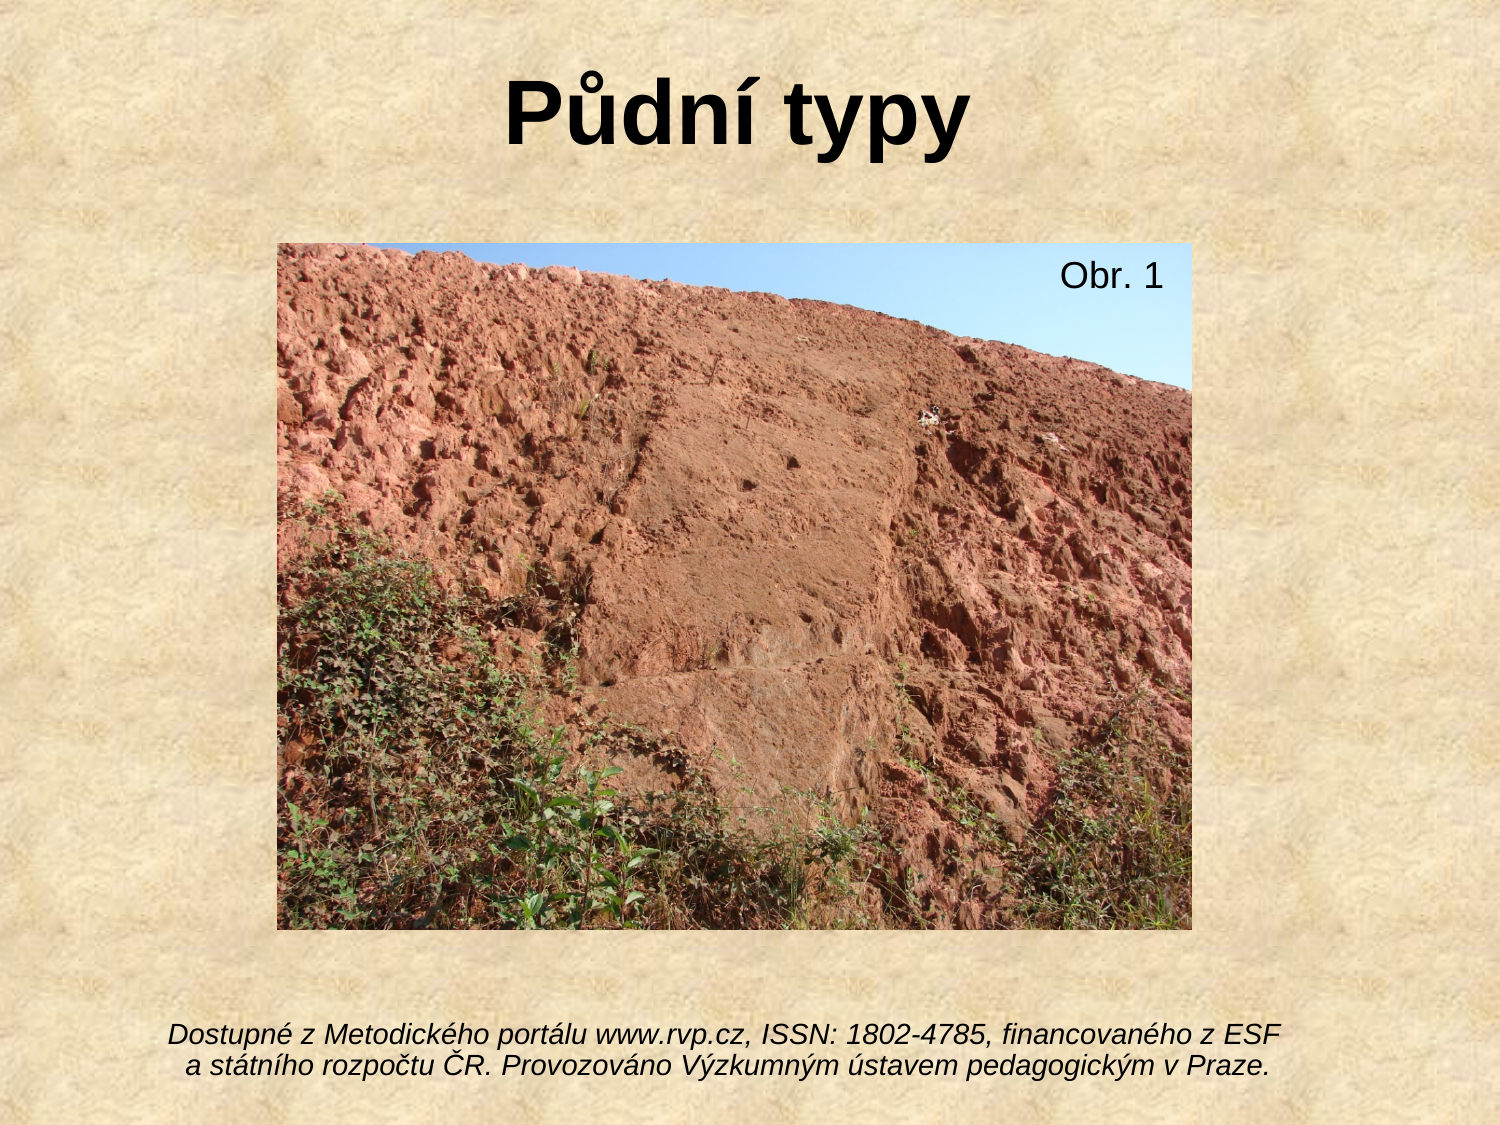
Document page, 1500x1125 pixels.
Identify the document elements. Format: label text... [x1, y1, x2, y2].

subtitle Dostupné z Metodického portálu www.rvp.cz, ISSN: 1802-4785, financovaného z ESF a státního rozpočtu ČR. Provozováno Výzkumným ústavem pedagogickým v Praze. [147, 1011, 1311, 1091]
title Půdní typy [100, 30, 1376, 185]
text_box Obr. 1 [1045, 243, 1188, 304]
picture [0, 0, 1500, 1125]
